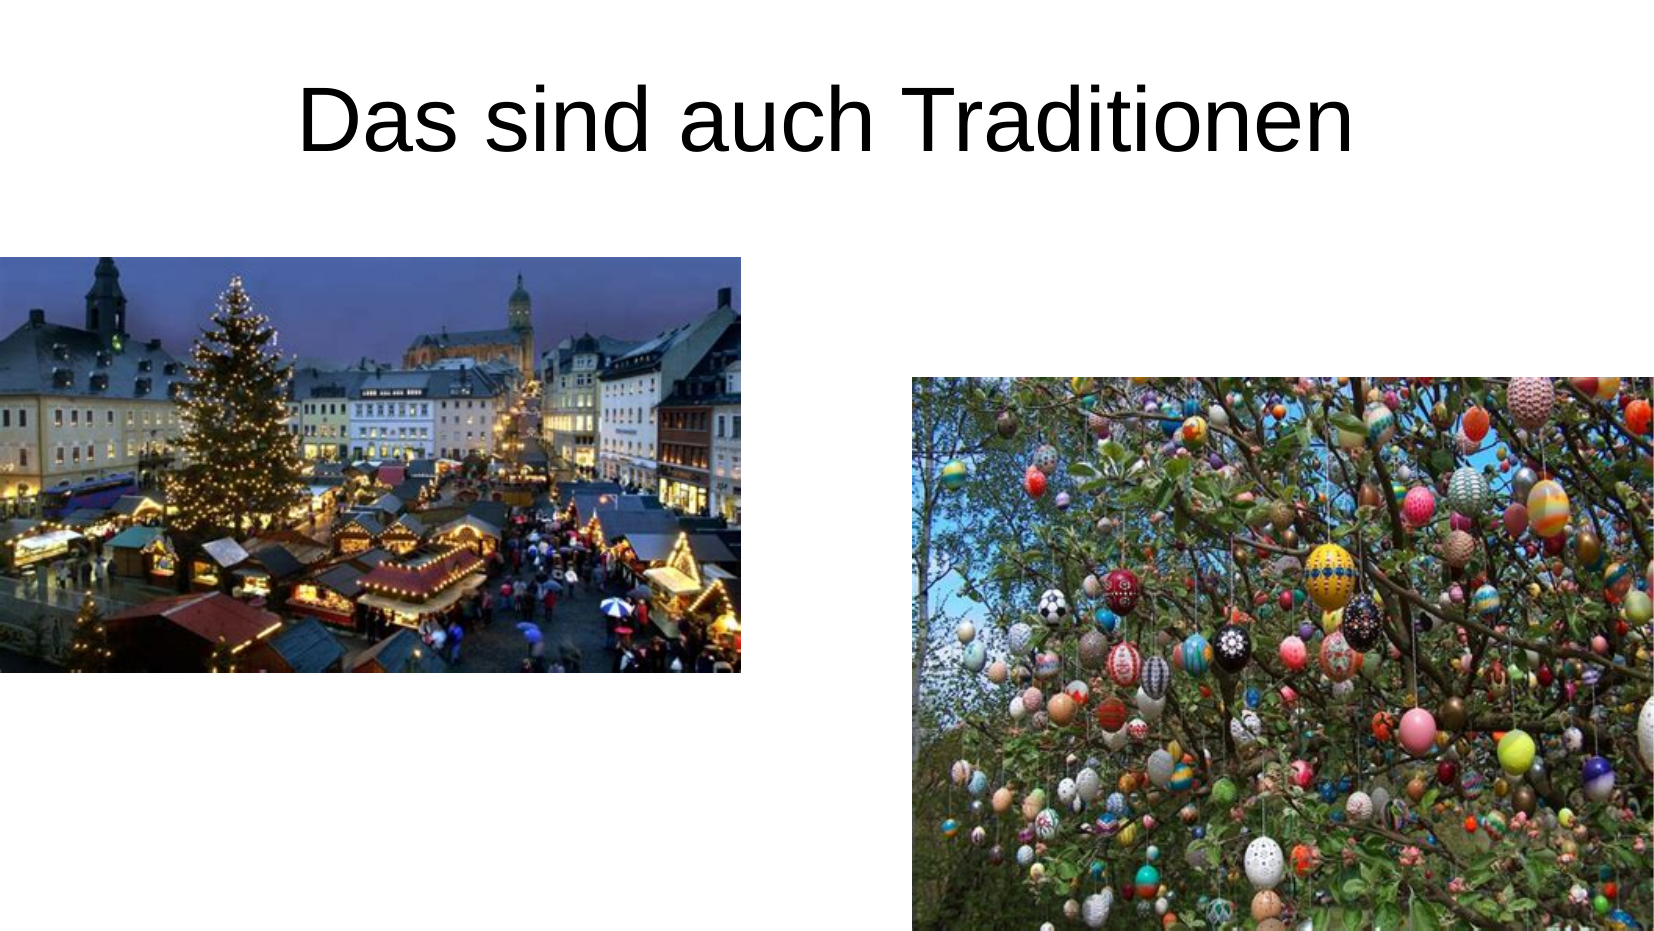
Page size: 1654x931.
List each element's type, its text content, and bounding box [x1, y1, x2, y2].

title Das sind auch Traditionen [82, 37, 1571, 193]
picture [0, 257, 741, 673]
picture [912, 377, 1654, 931]
